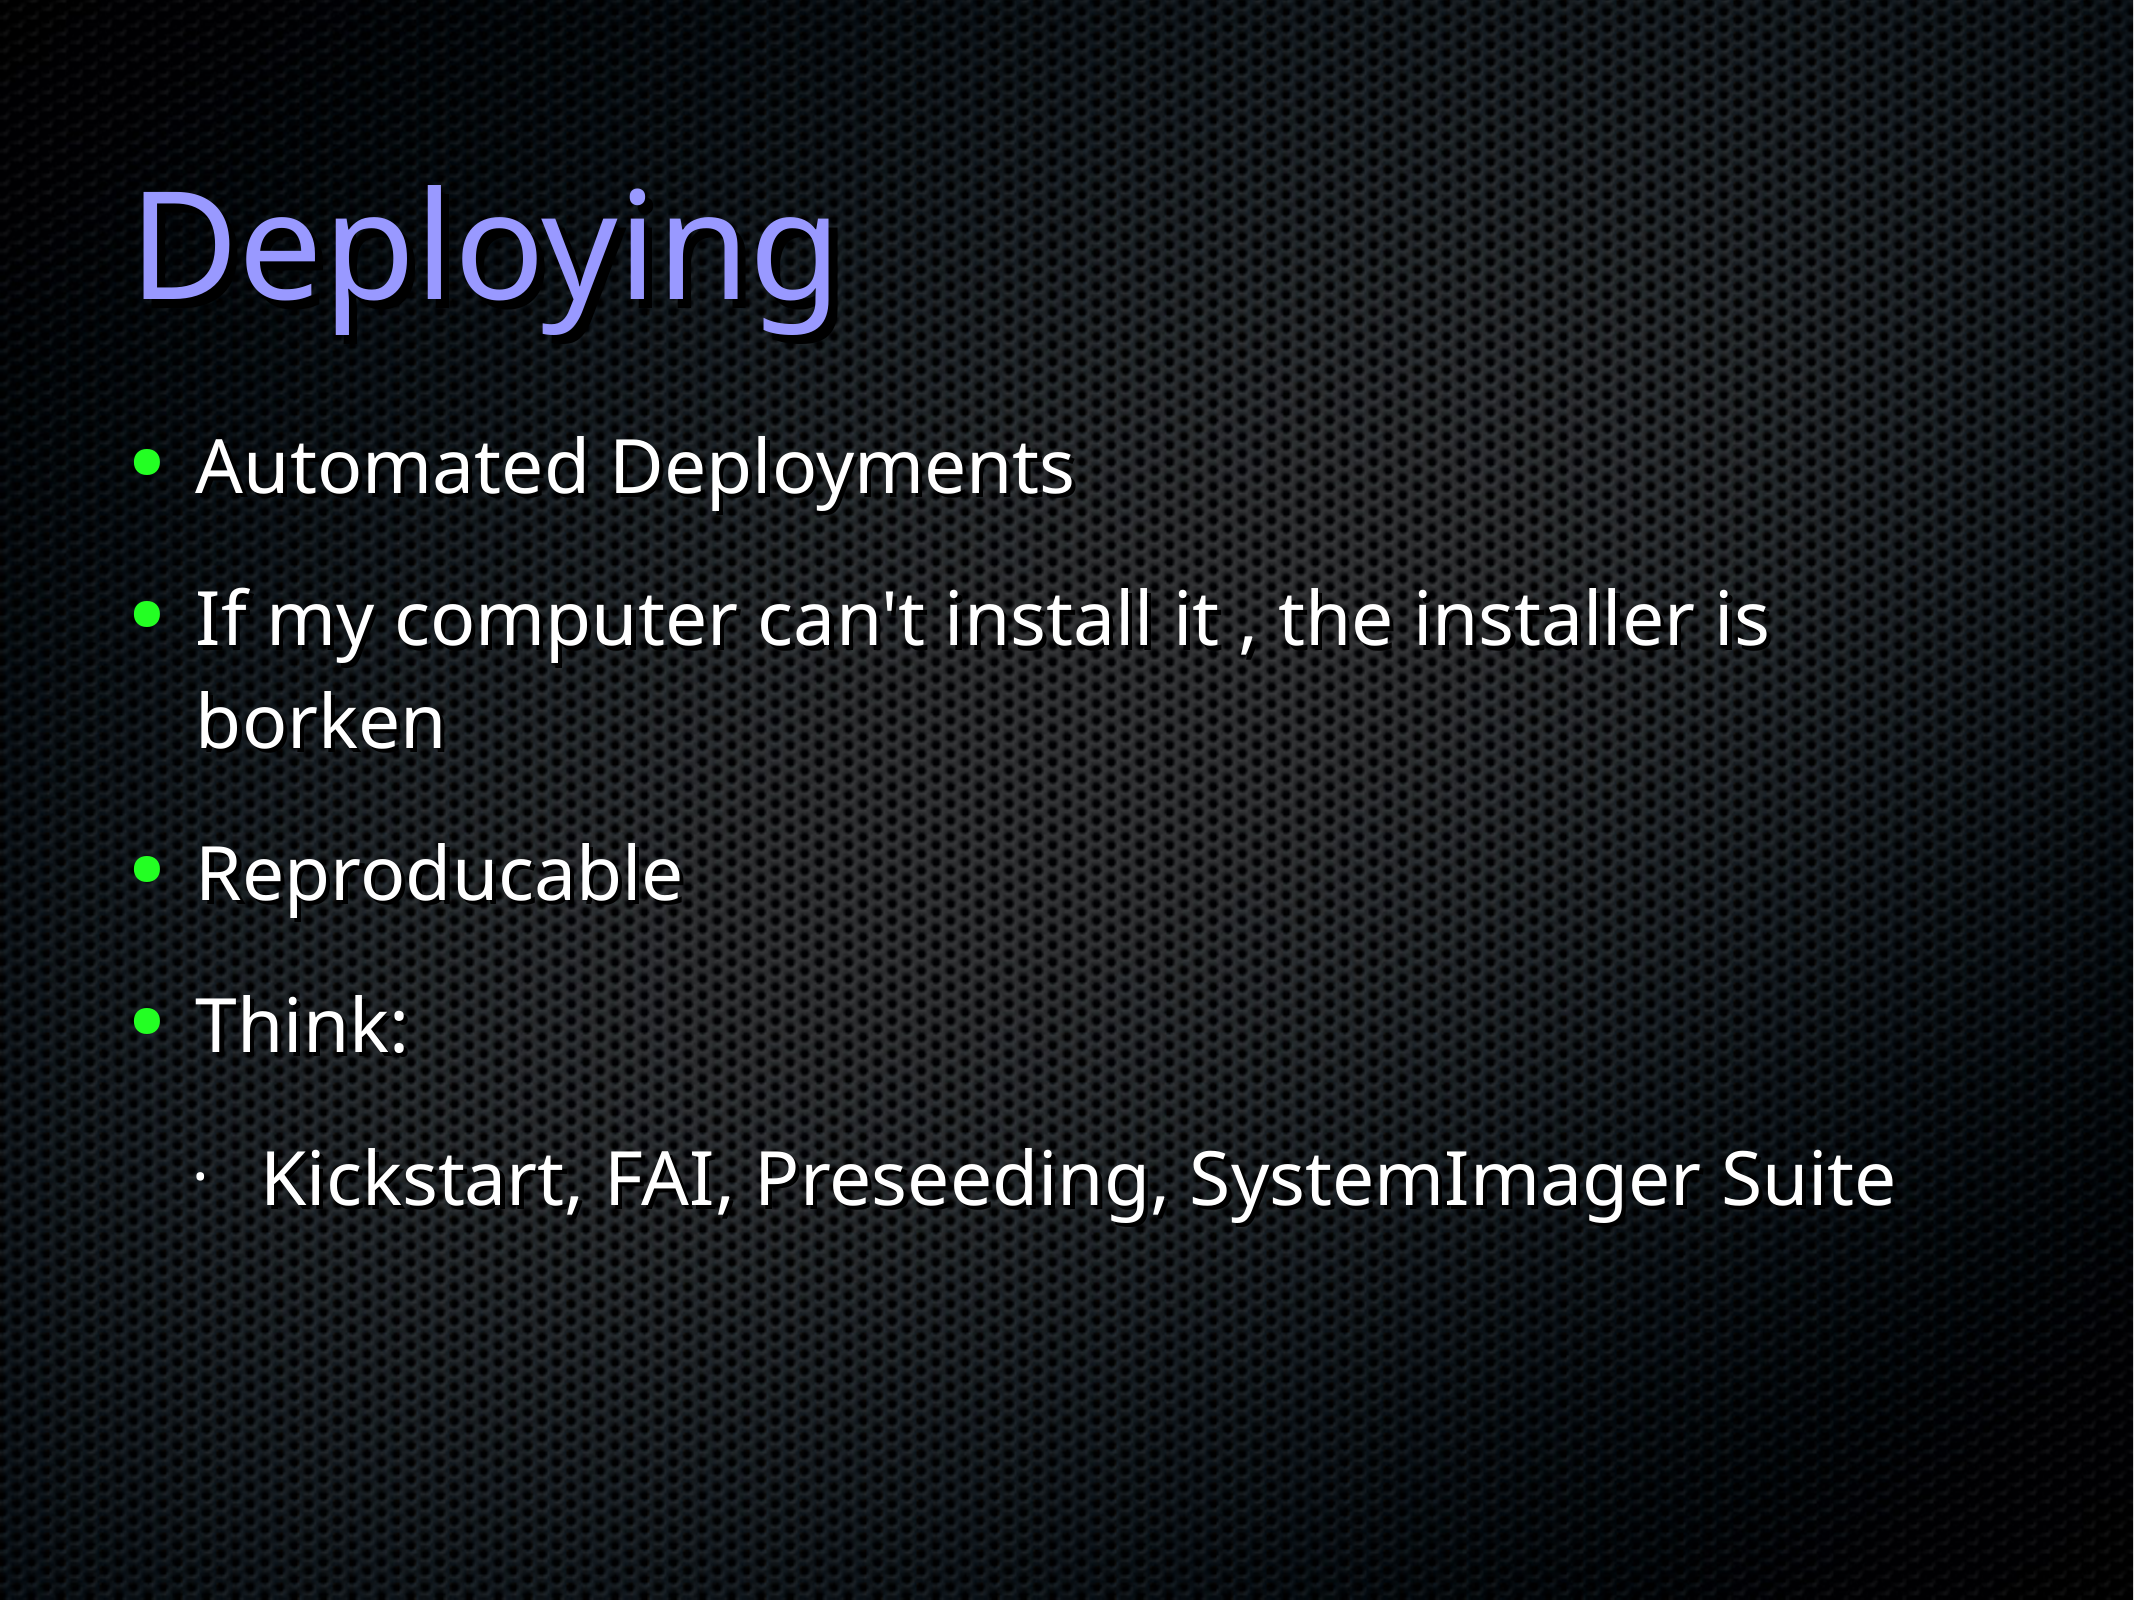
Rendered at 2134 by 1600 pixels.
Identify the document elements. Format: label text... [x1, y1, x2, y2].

list Automated Deployments If my computer can't install it , the installer is borken Reproducable Think: Kickstart, FAI, Preseeding, SystemImager Suite [129, 413, 2005, 1522]
title Deploying [129, 49, 2005, 413]
picture [0, 0, 2134, 1600]
